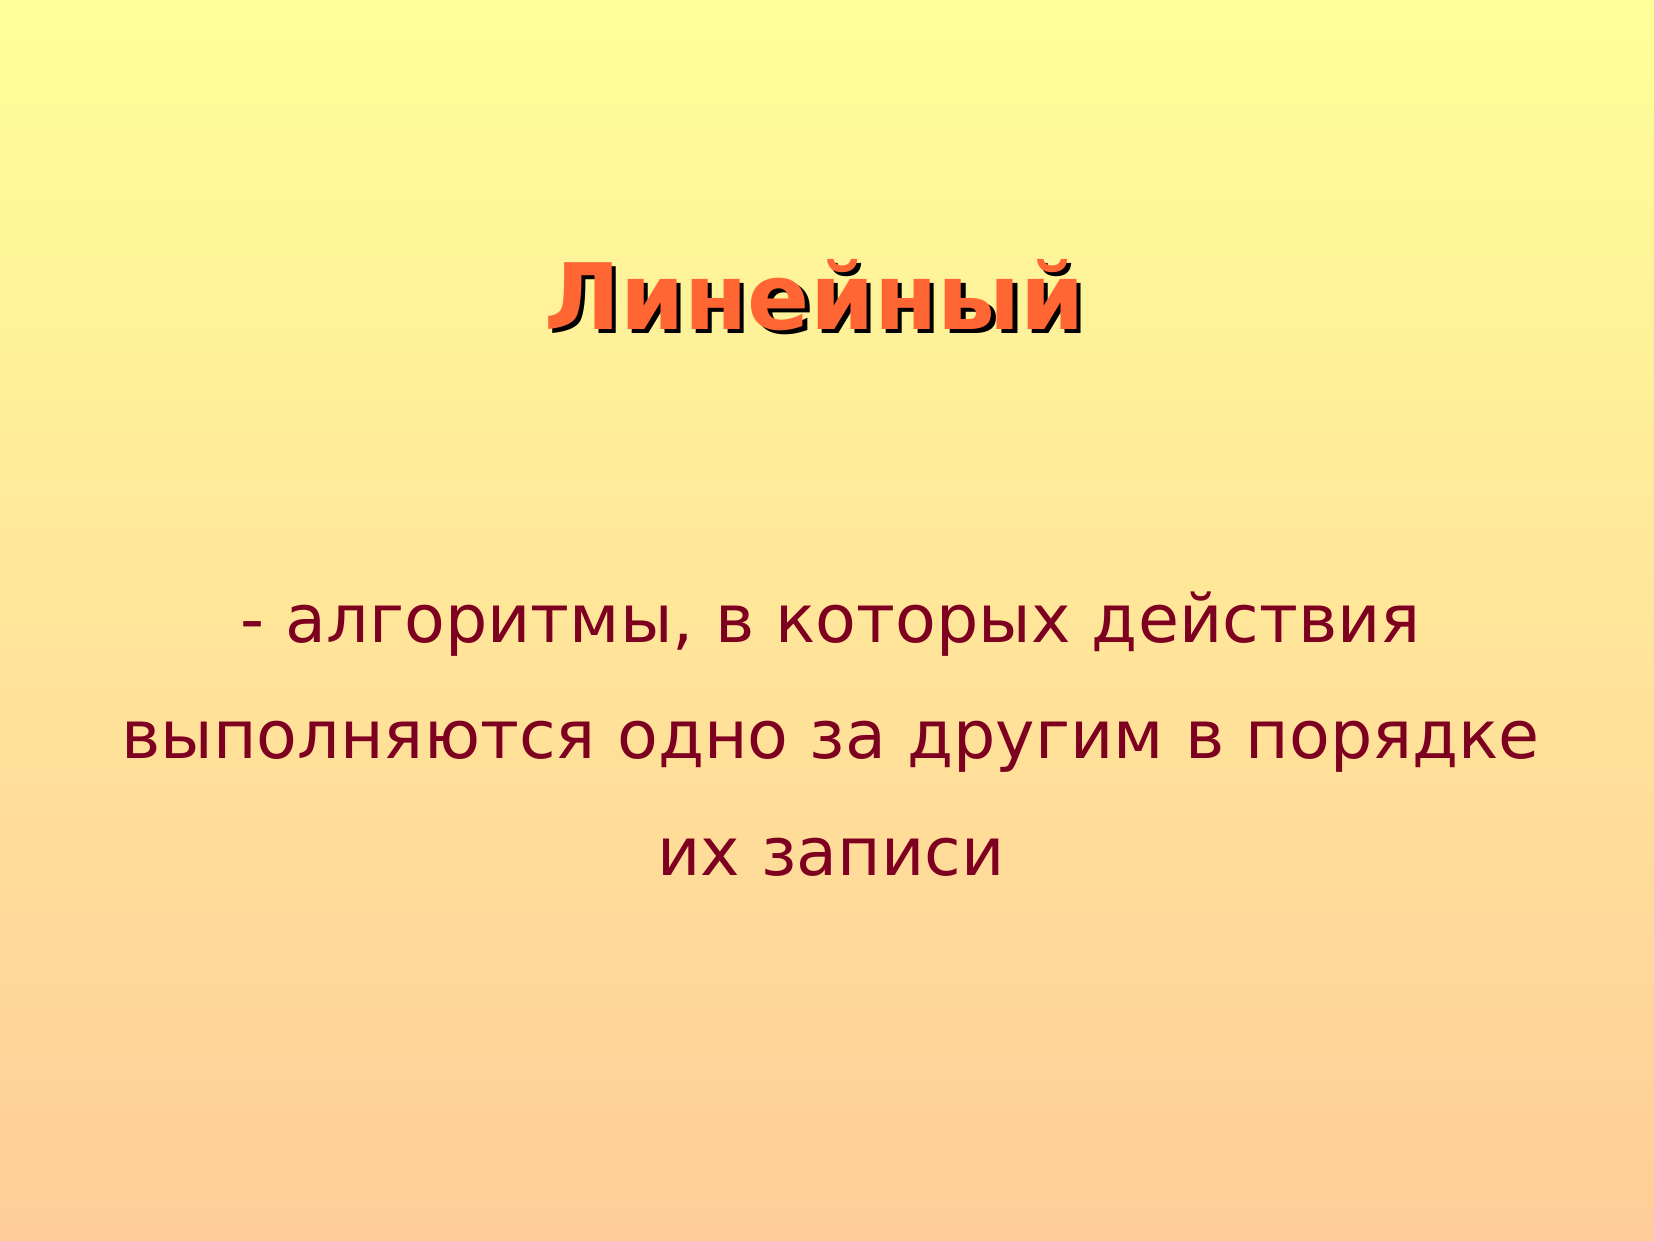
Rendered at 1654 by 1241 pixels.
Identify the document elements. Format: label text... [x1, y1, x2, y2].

title Линейный [70, 193, 1559, 401]
subtitle - алгоритмы, в которых действия выполняются одно за другим в порядке их записи [87, 403, 1576, 1029]
